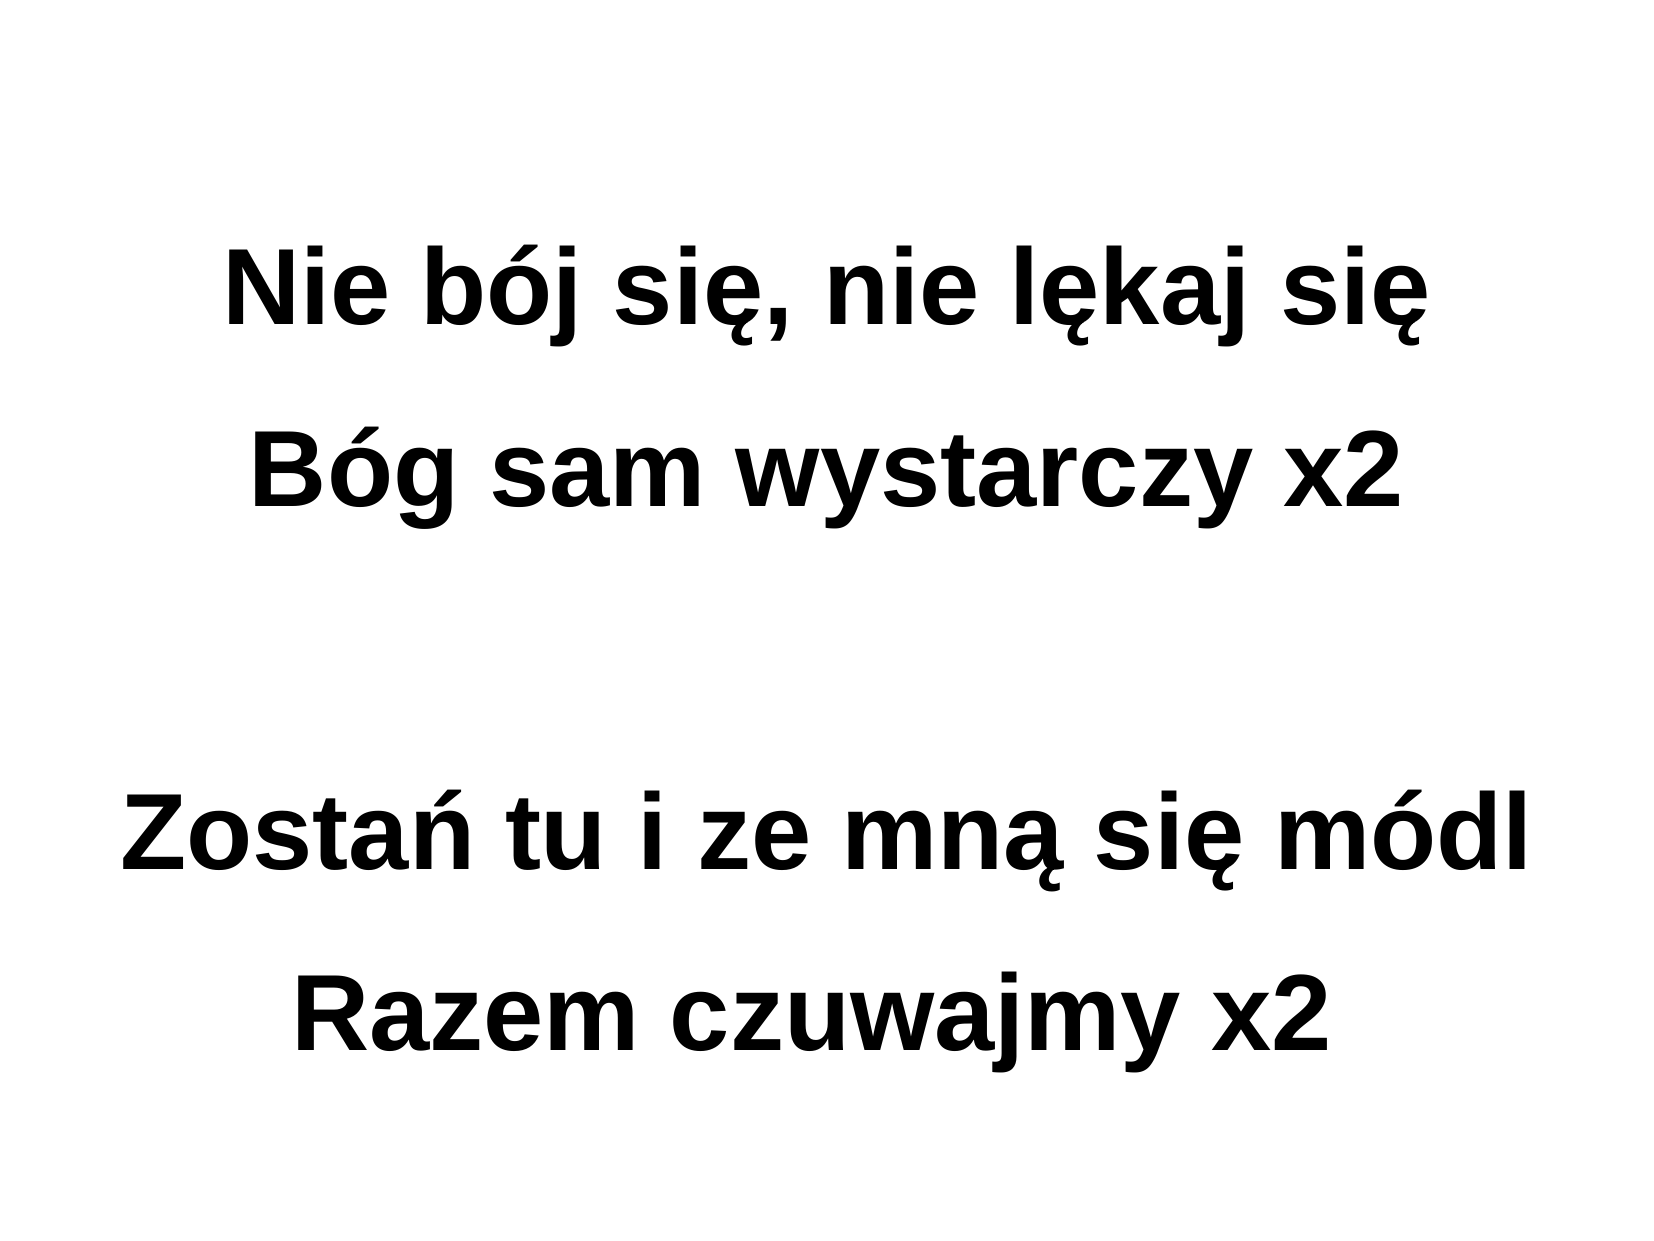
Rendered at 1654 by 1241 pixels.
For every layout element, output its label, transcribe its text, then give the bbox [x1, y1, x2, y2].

subtitle Nie bój się, nie lękaj się Bóg sam wystarczy x2 Zostań tu i ze mną się módl Razem czuwajmy x2 [0, 0, 1654, 1241]
